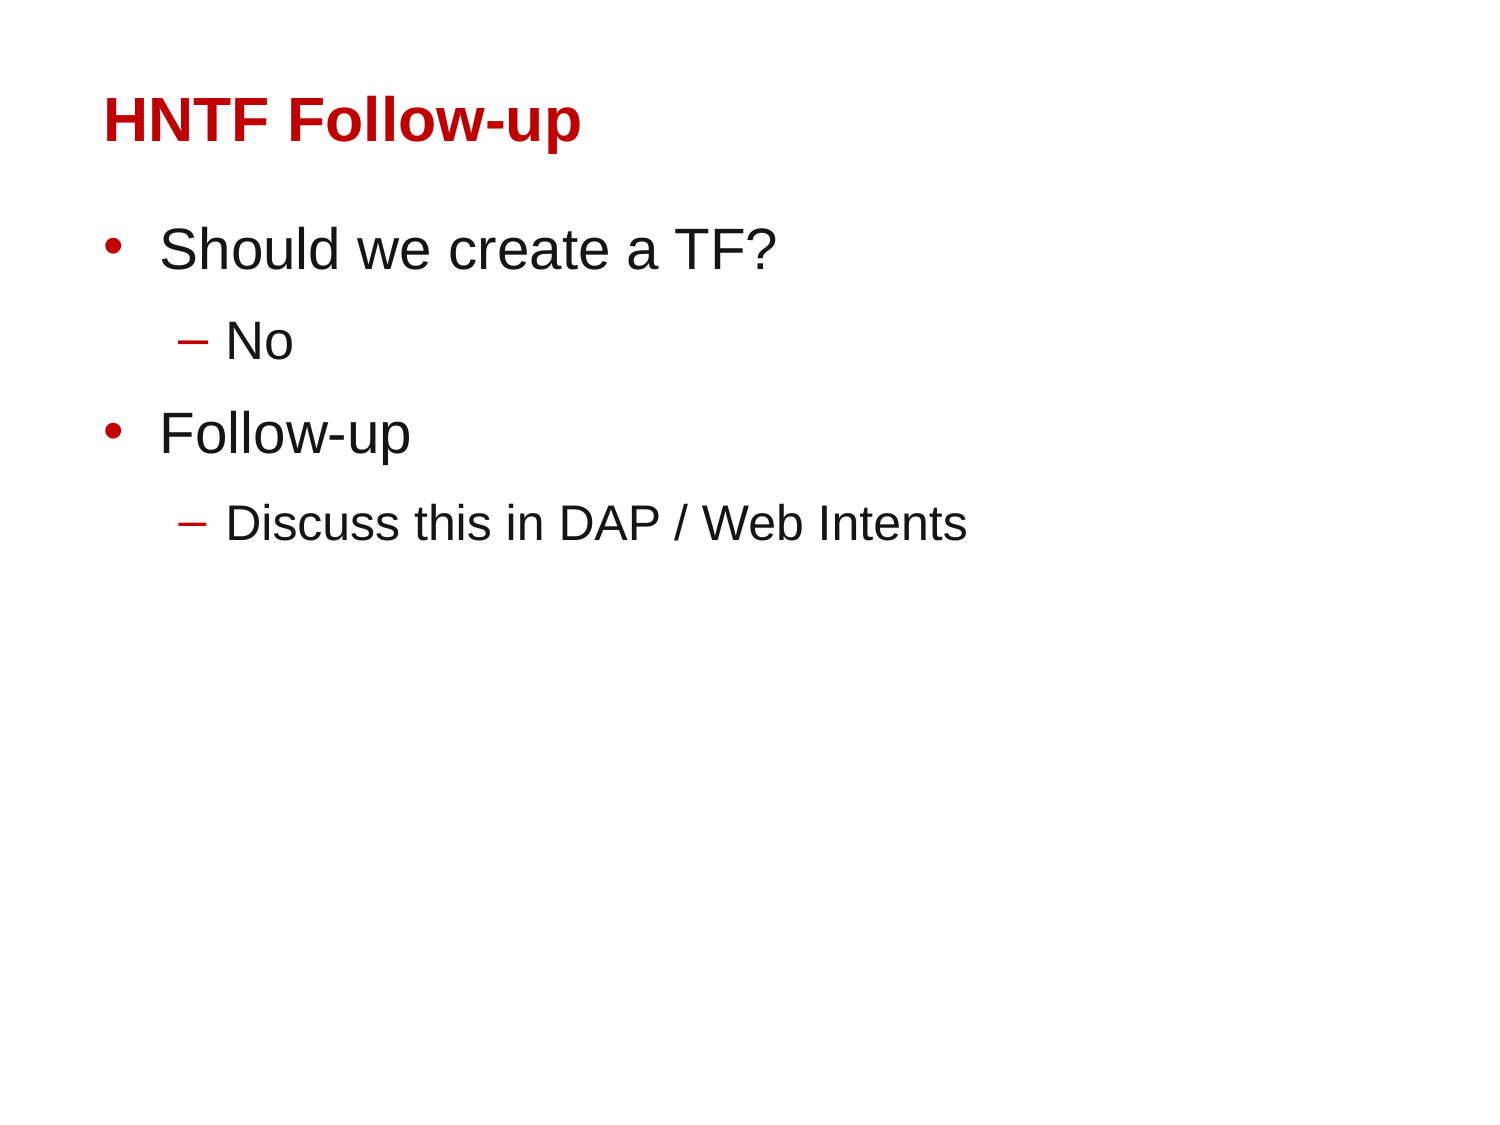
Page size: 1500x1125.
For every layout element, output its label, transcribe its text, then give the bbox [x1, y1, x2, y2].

title HNTF Follow-up [88, 70, 1412, 162]
list Should we create a TF? No Follow-up Discuss this in DAP / Web Intents [88, 203, 1412, 871]
